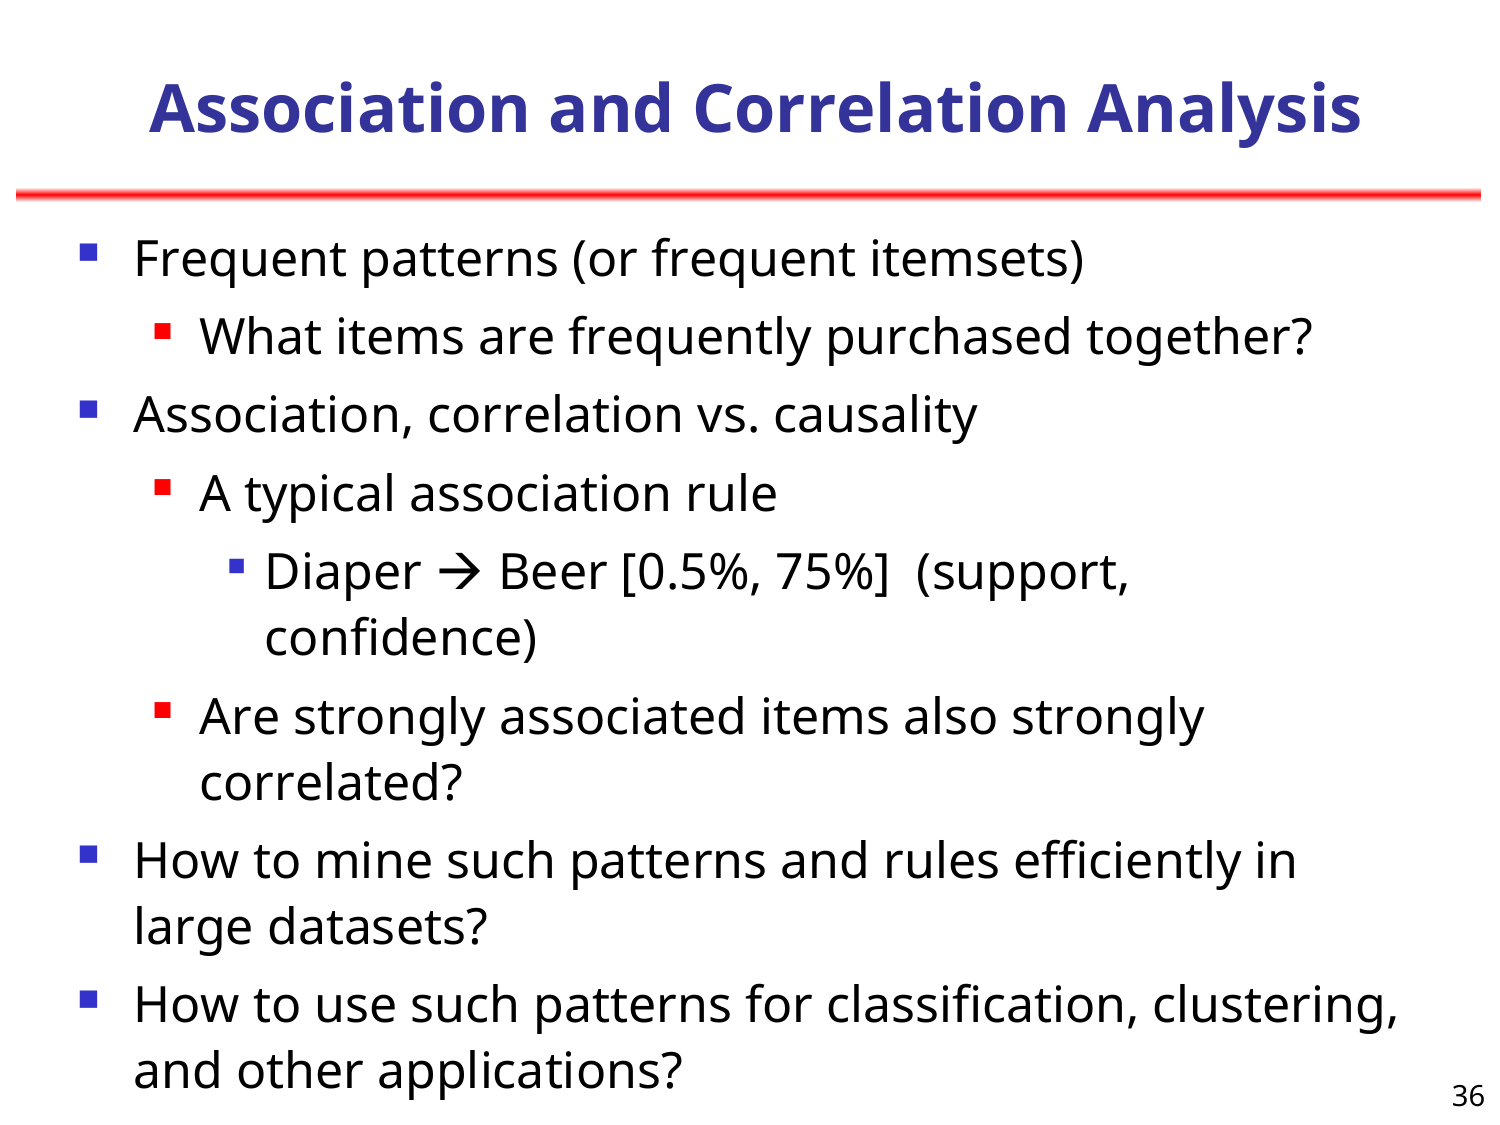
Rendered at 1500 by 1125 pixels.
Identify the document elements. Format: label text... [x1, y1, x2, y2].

title Association and Correlation Analysis [37, 24, 1476, 188]
text_box <number> [1187, 1050, 1500, 1125]
list Frequent patterns (or frequent itemsets) What items are frequently purchased together? Association, correlation vs. causality A typical association rule Diaper  Beer [0.5%, 75%] (support, confidence) Are strongly associated items also strongly correlated? How to mine such patterns and rules efficiently in large datasets? How to use such patterns for classification, clustering, and other applications? [62, 212, 1426, 1101]
